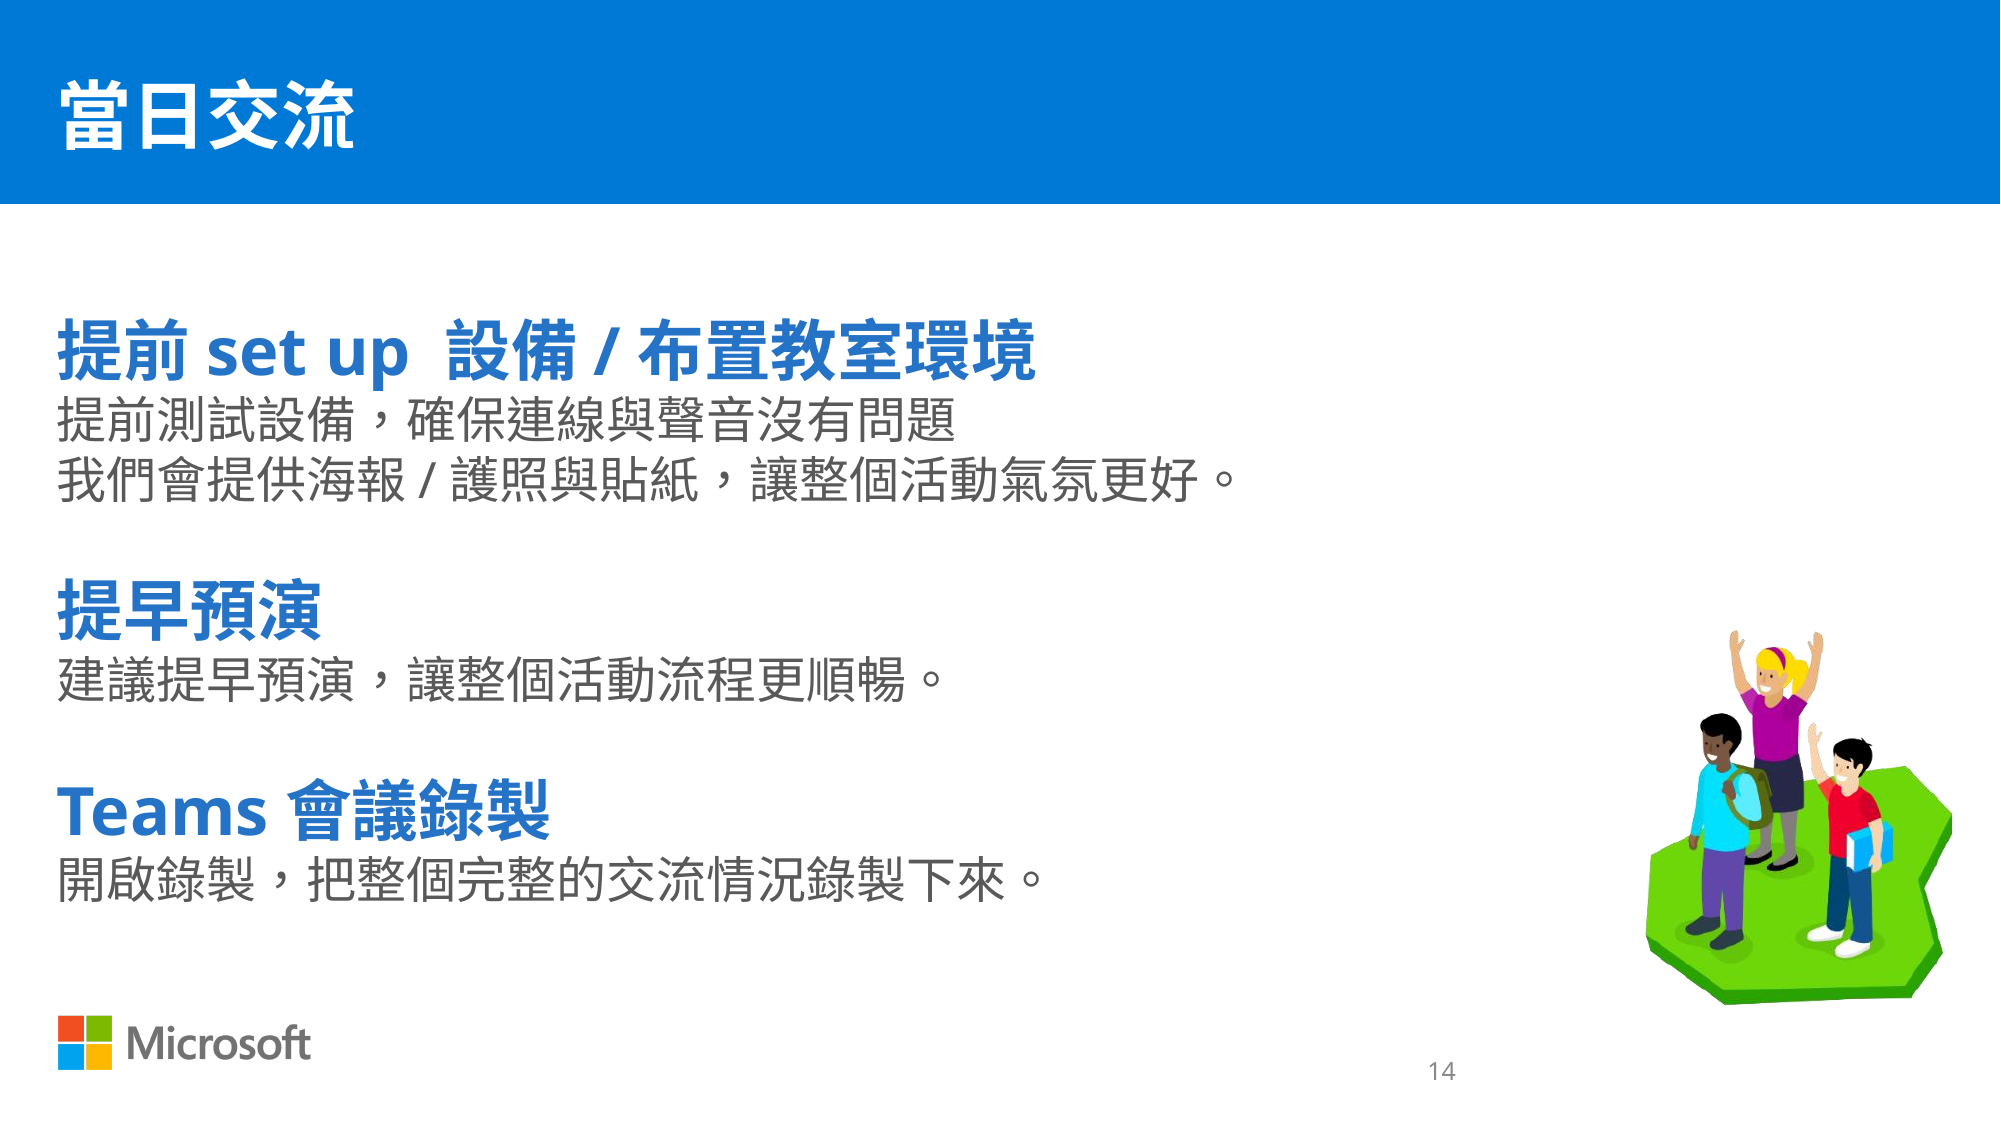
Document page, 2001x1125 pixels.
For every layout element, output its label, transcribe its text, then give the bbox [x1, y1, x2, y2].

picture [23, 983, 345, 1102]
text_box [0, 0, 2000, 204]
text_box 提前set up 設備/布置教室環境 提前測試設備，確保連線與聲音沒有問題 我們會提供海報/護照與貼紙，讓整個活動氣氛更好。 提早預演 建議提早預演，讓整個活動流程更順暢。 Teams會議錄製 開啟錄製，把整個完整的交流情況錄製下來。 [41, 301, 1254, 1014]
text_box 當日交流 [41, 61, 1870, 168]
picture [1635, 621, 1963, 1014]
text_box 14 [1412, 1042, 1863, 1103]
